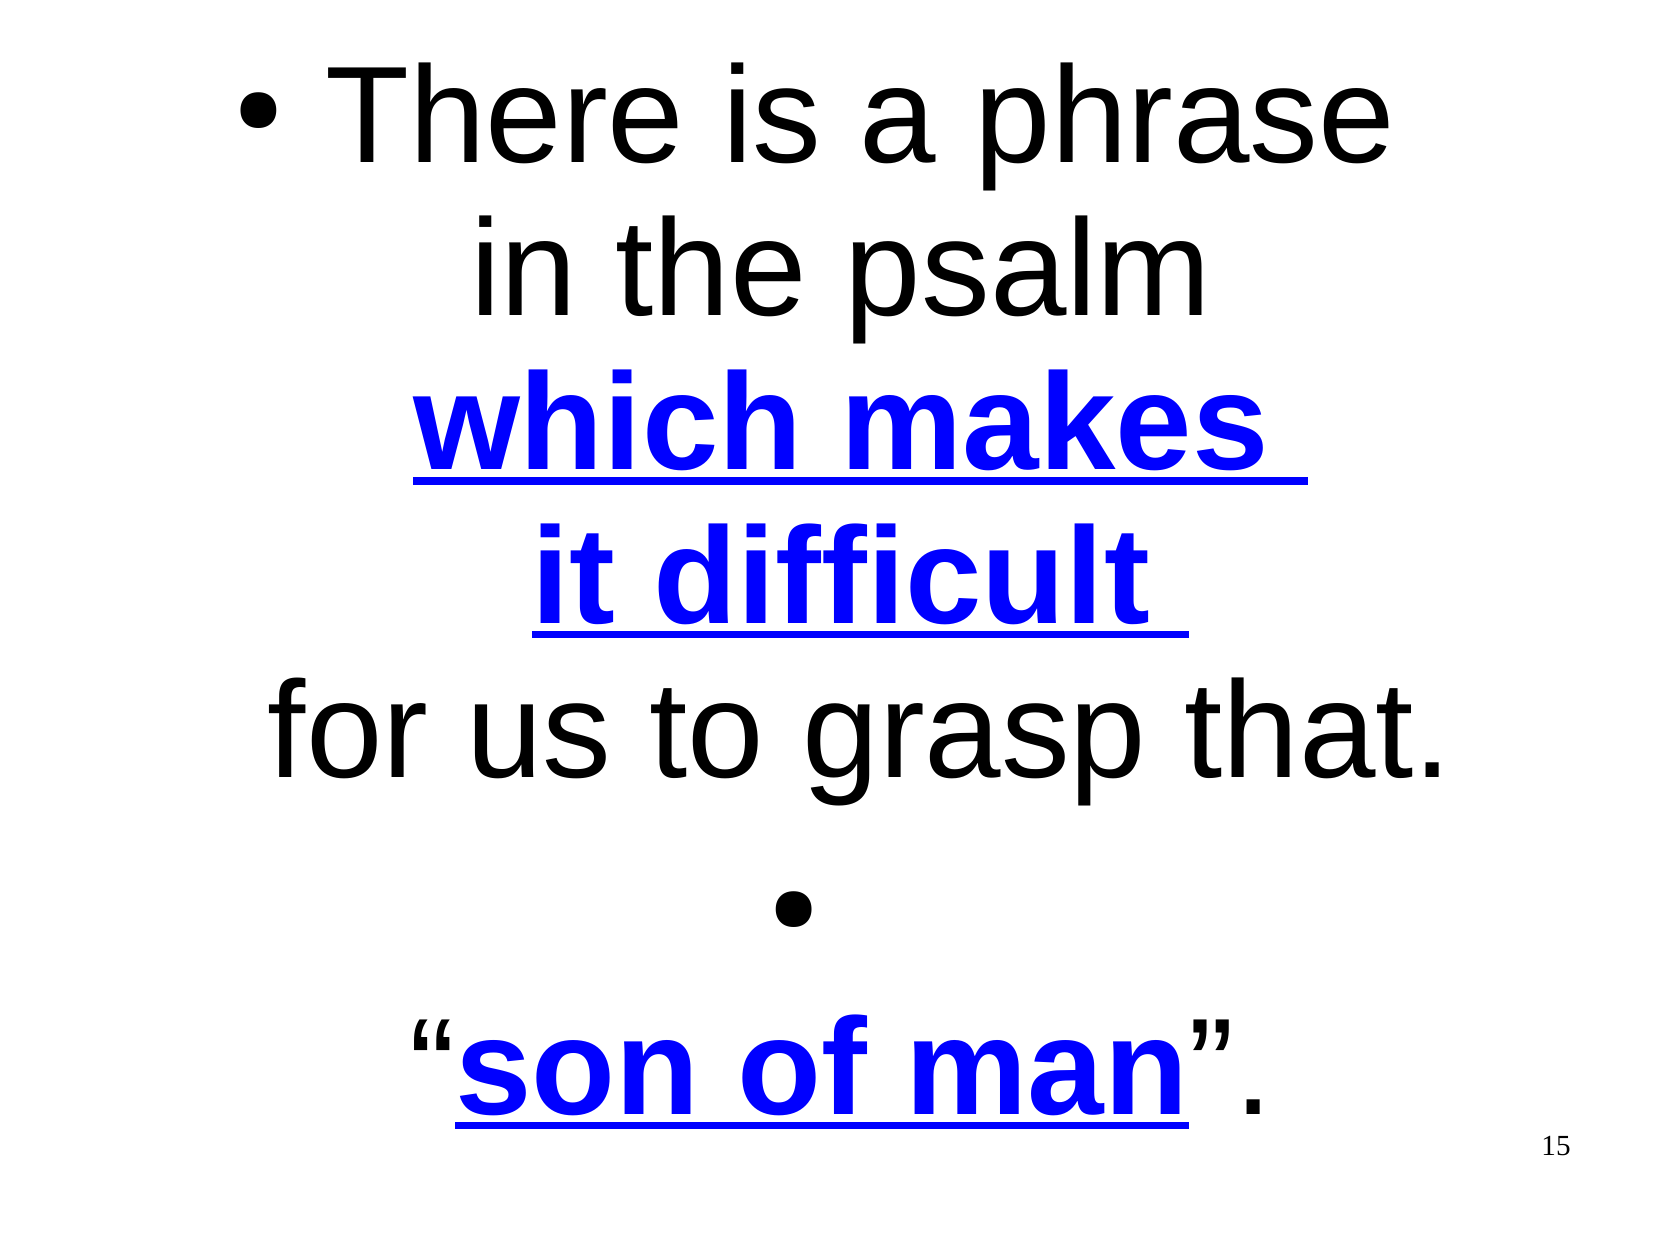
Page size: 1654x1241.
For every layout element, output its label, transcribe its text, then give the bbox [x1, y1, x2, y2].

list There is a phrase in the psalm which makes it difficult for us to grasp that. “son of man”. [37, 37, 1613, 1238]
